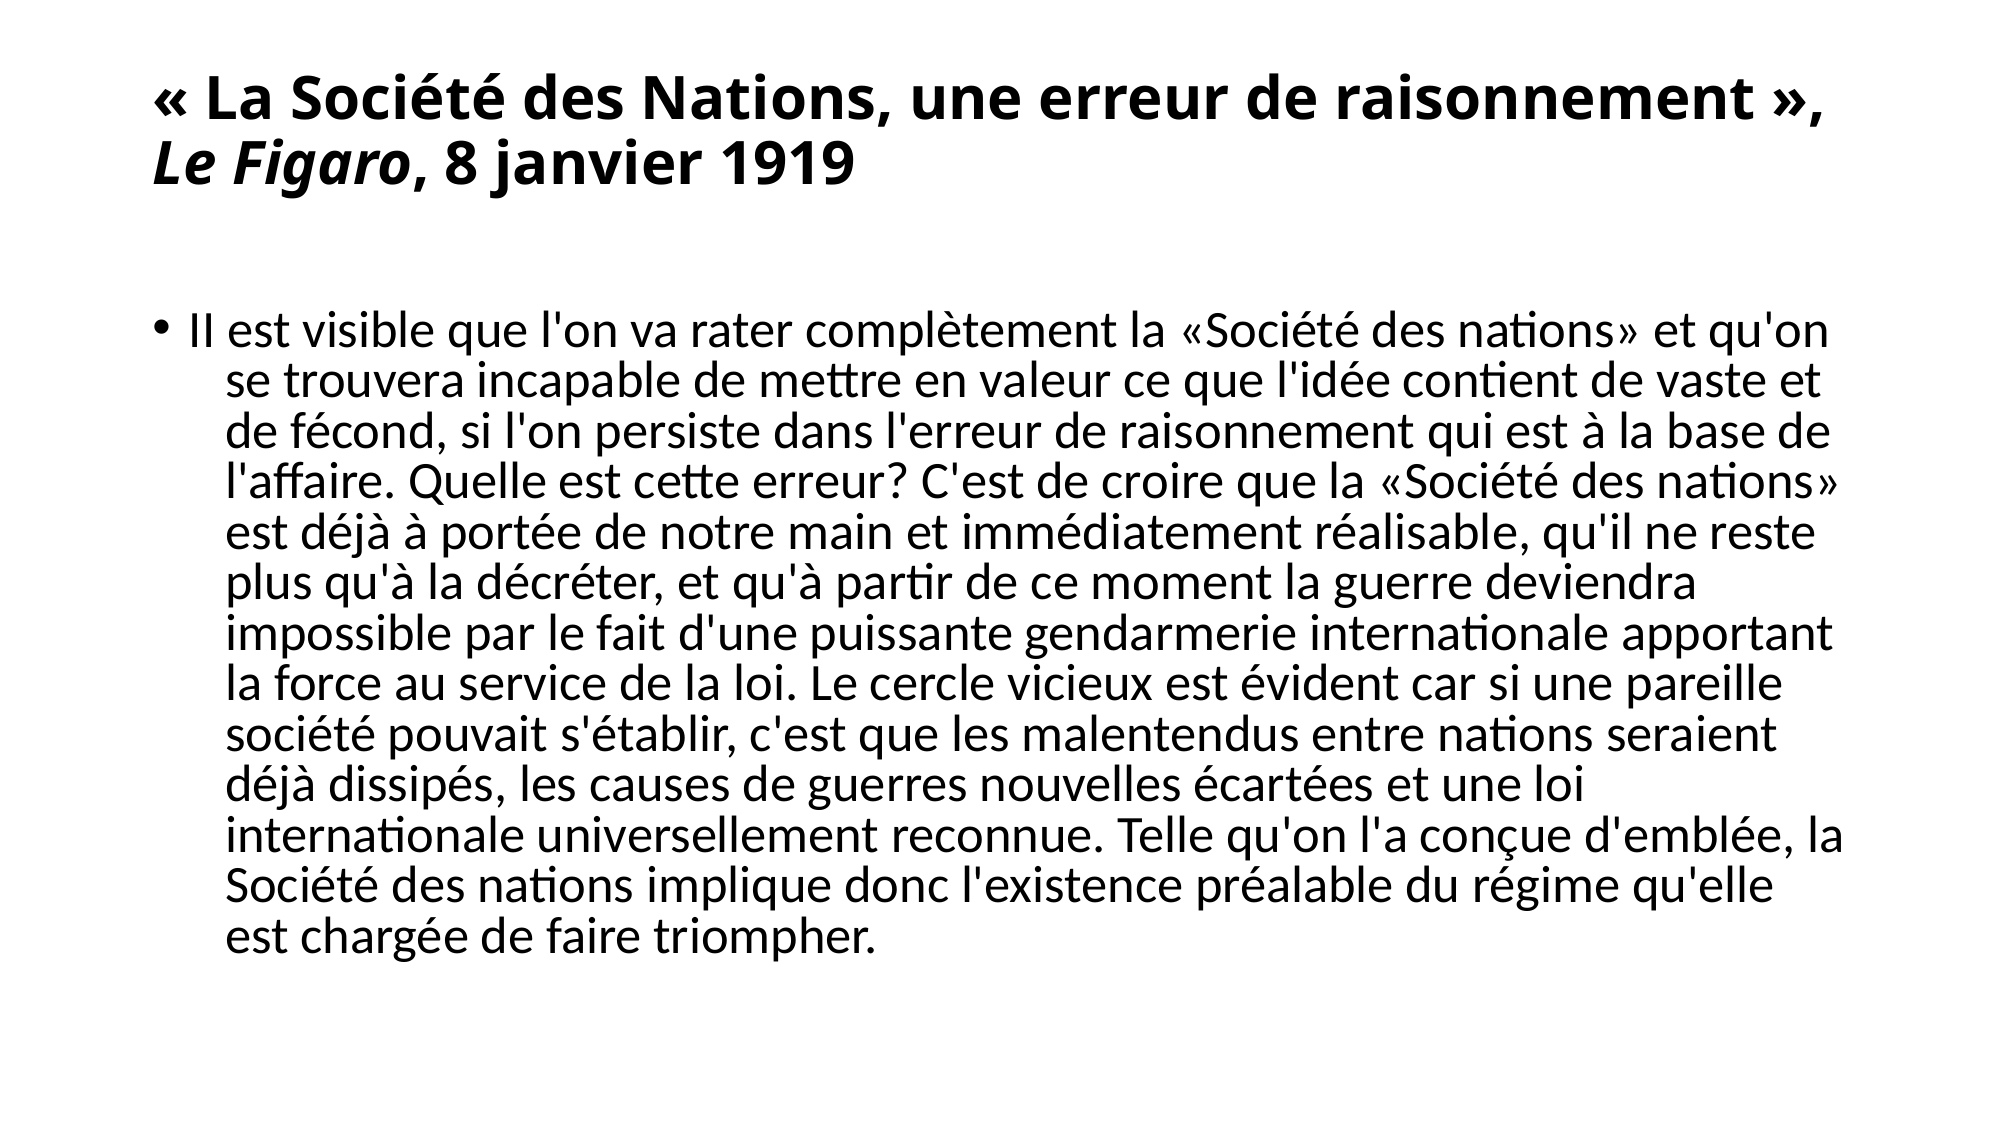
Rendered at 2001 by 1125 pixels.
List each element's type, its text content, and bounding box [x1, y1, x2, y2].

list II est visible que l'on va rater complètement la «Société des nations» et qu'on se trouvera incapable de mettre en valeur ce que l'idée contient de vaste et de fécond, si l'on persiste dans l'erreur de raisonnement qui est à la base de l'affaire. Quelle est cette erreur? C'est de croire que la «Société des nations» est déjà à portée de notre main et immédiatement réalisable, qu'il ne reste plus qu'à la décréter, et qu'à partir de ce moment la guerre deviendra impossible par le fait d'une puissante gendarmerie internationale apportant la force au service de la loi. Le cercle vicieux est évident car si une pareille société pouvait s'établir, c'est que les malentendus entre nations seraient déjà dissipés, les causes de guerres nouvelles écartées et une loi internationale universellement reconnue. Telle qu'on l'a conçue d'emblée, la Société des nations implique donc l'existence préalable du régime qu'elle est chargée de faire triompher. [137, 299, 1863, 1014]
title « La Société des Nations, une erreur de raisonnement », Le Figaro, 8 janvier 1919 [137, 59, 1863, 278]
